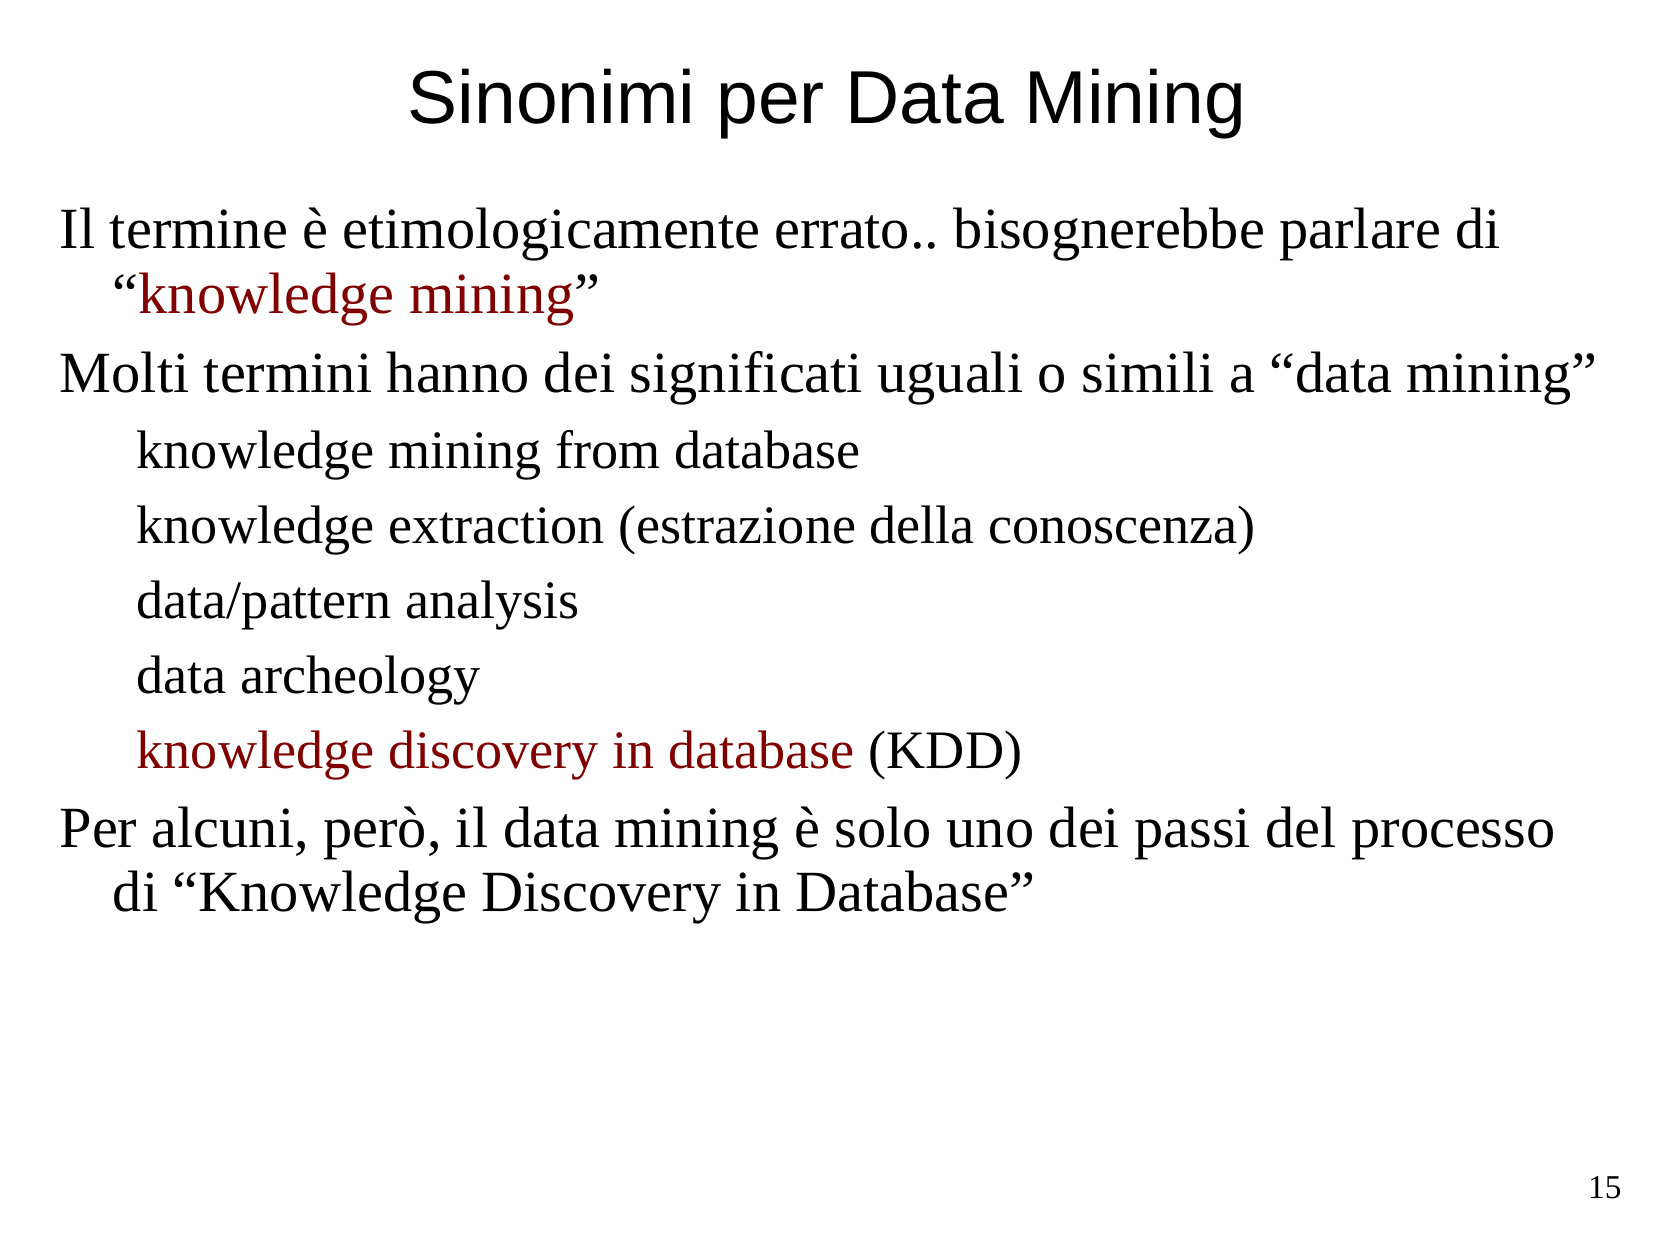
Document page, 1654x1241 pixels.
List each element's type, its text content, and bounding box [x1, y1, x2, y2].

list Il termine è etimologicamente errato.. bisognerebbe parlare di “knowledge mining” Molti termini hanno dei significati uguali o simili a “data mining” knowledge mining from database knowledge extraction (estrazione della conoscenza) data/pattern analysis data archeology knowledge discovery in database (KDD) Per alcuni, però, il data mining è solo uno dei passi del processo di “Knowledge Discovery in Database” [42, 196, 1612, 1187]
title Sinonimi per Data Mining [37, 30, 1617, 166]
